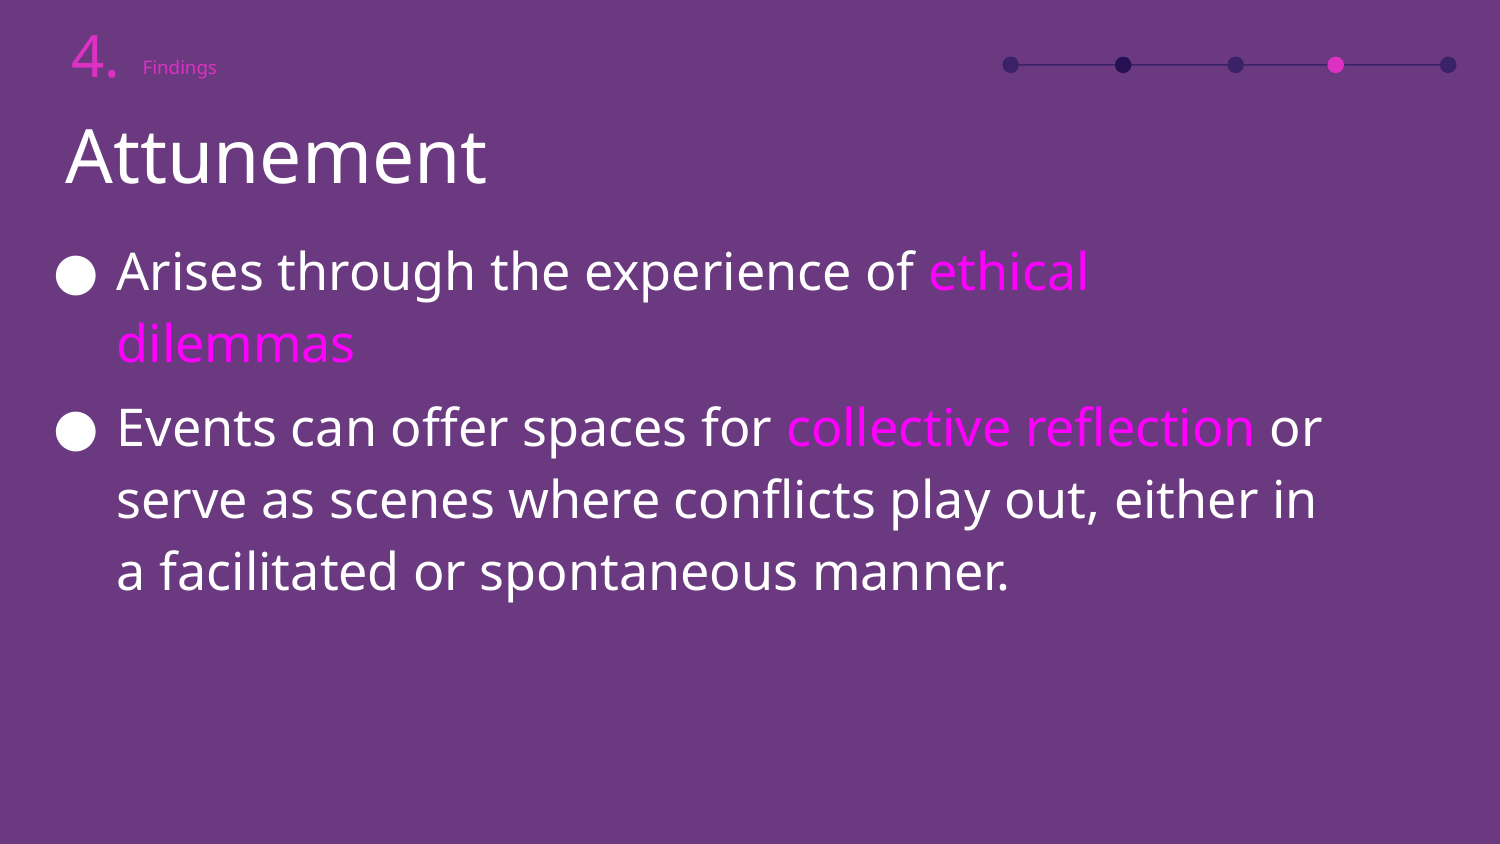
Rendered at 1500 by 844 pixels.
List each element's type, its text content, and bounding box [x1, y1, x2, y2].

text_box [1327, 56, 1345, 74]
text_box Findings [127, 40, 987, 89]
text_box [1114, 56, 1132, 74]
text_box Attunement [50, 93, 741, 211]
text_box [1002, 56, 1019, 74]
text_box [1439, 56, 1457, 74]
text_box 4. [56, 4, 165, 111]
list Arises through the experience of ethical dilemmas Events can offer spaces for collective reflection or serve as scenes where conflicts play out, either in a facilitated or spontaneous manner. [26, 214, 1352, 657]
text_box [1227, 56, 1244, 74]
